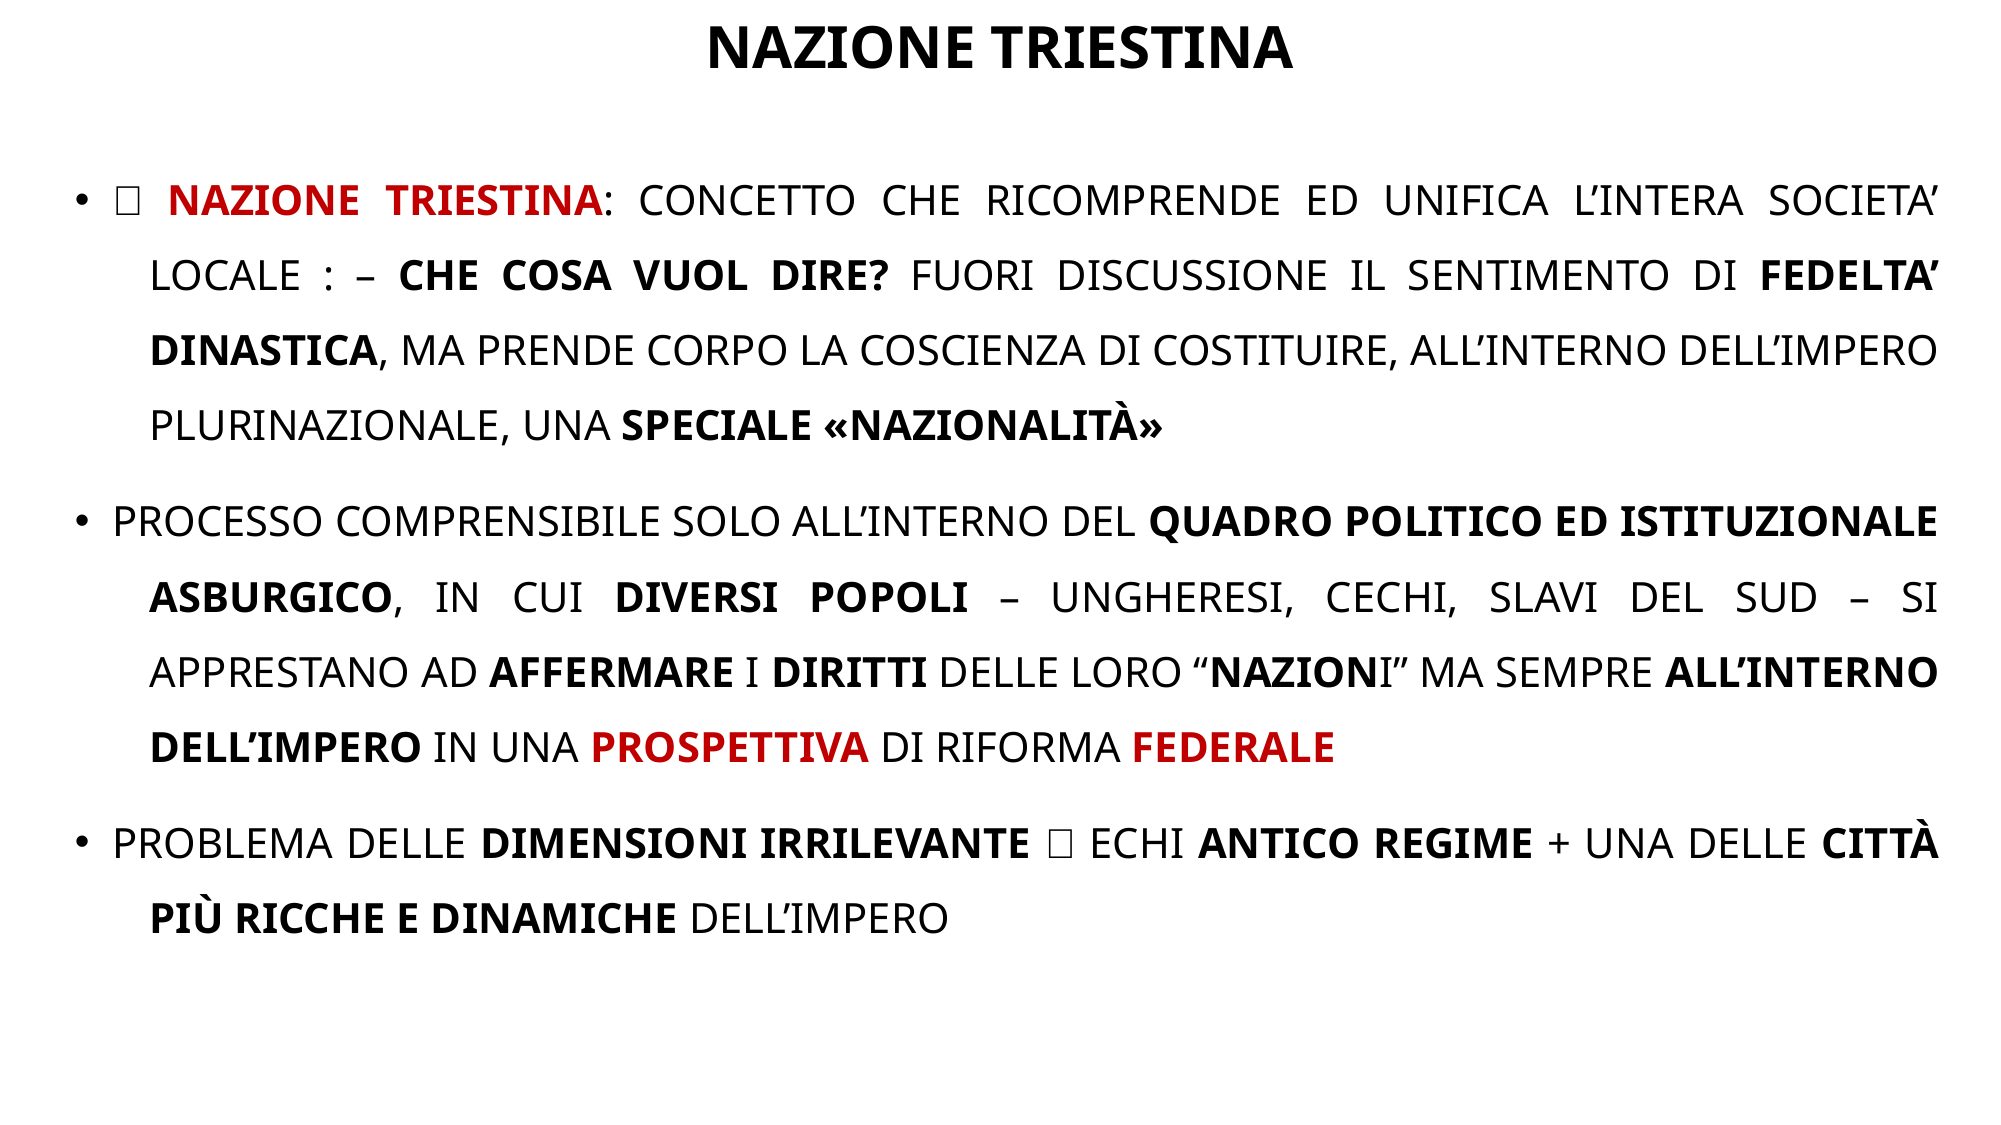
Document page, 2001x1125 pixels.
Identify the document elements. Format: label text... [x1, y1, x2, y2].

list  NAZIONE TRIESTINA: CONCETTO CHE RICOMPRENDE ED UNIFICA L’INTERA SOCIETA’ LOCALE : – CHE COSA VUOL DIRE? FUORI DISCUSSIONE IL SENTIMENTO DI FEDELTA’ DINASTICA, MA PRENDE CORPO LA COSCIENZA DI COSTITUIRE, ALL’INTERNO DELL’IMPERO PLURINAZIONALE, UNA SPECIALE «NAZIONALITÀ» PROCESSO COMPRENSIBILE SOLO ALL’INTERNO DEL QUADRO POLITICO ED ISTITUZIONALE ASBURGICO, IN CUI DIVERSI POPOLI – UNGHERESI, CECHI, SLAVI DEL SUD – SI APPRESTANO AD AFFERMARE I DIRITTI DELLE LORO “NAZIONI” MA SEMPRE ALL’INTERNO DELL’IMPERO IN UNA PROSPETTIVA DI RIFORMA FEDERALE PROBLEMA DELLE DIMENSIONI IRRILEVANTE  ECHI ANTICO REGIME + UNA DELLE CITTÀ PIÙ RICCHE E DINAMICHE DELL’IMPERO [59, 141, 1955, 1097]
title NAZIONE TRIESTINA [137, 10, 1863, 85]
